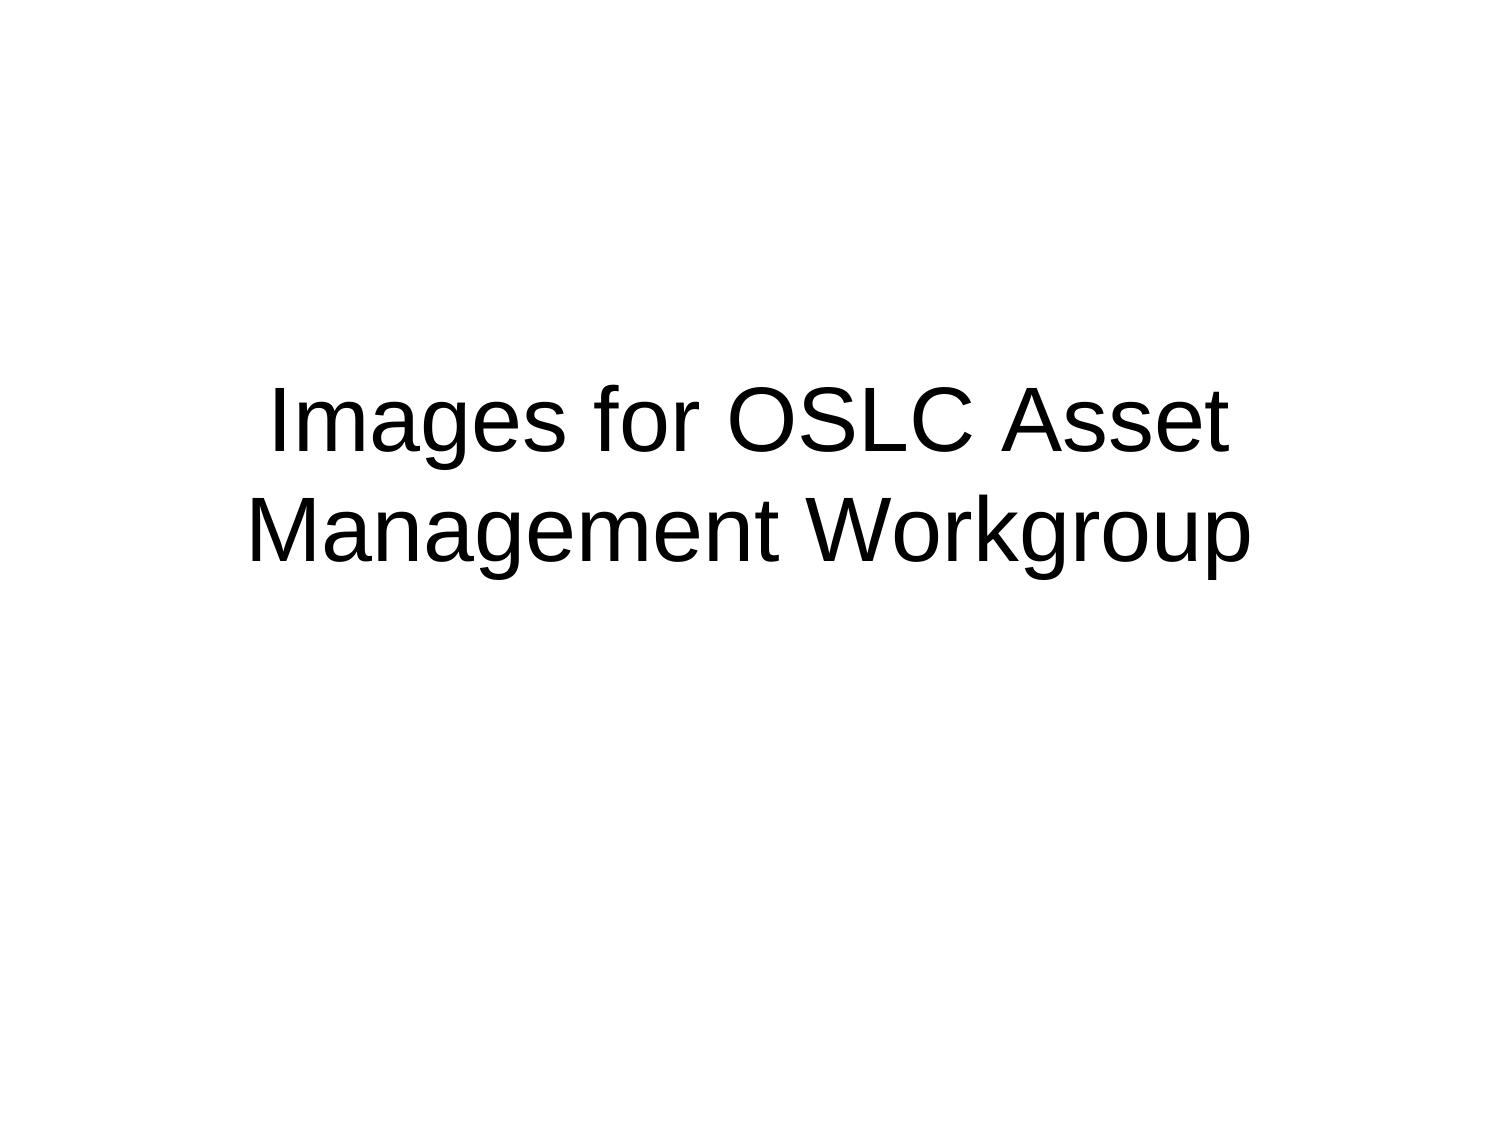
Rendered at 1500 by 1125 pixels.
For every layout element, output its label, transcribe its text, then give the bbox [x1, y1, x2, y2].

title Images for OSLC Asset Management Workgroup [112, 349, 1388, 591]
